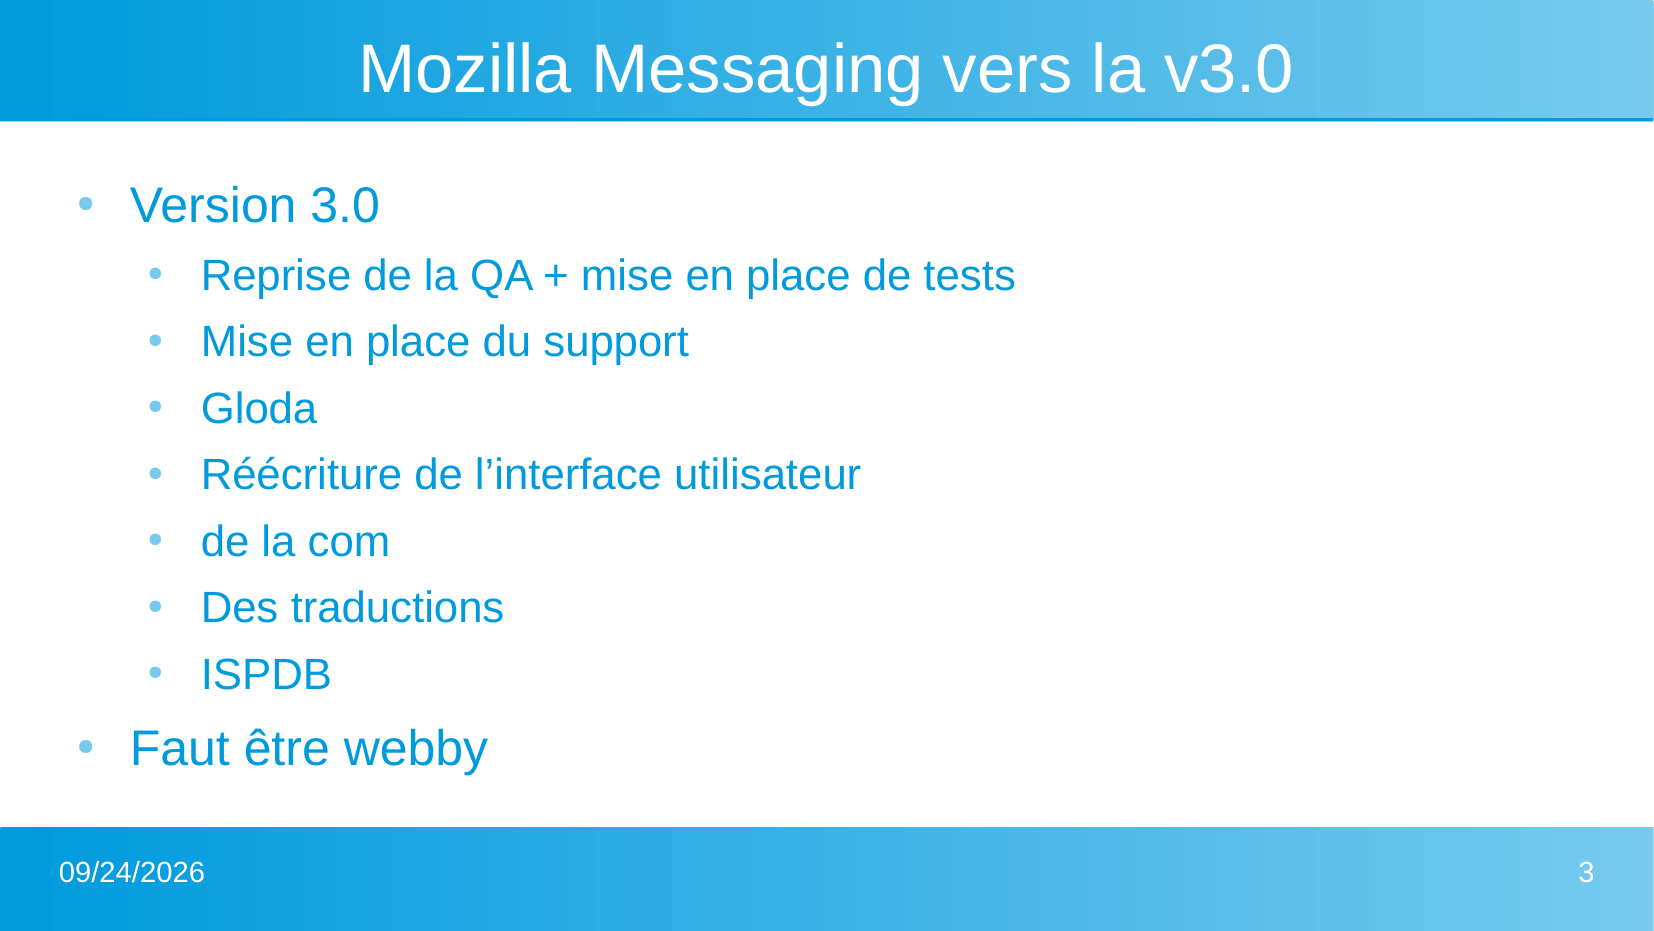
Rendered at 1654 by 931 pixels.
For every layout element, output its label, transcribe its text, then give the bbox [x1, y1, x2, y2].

list Version 3.0 Reprise de la QA + mise en place de tests Mise en place du support Gloda Réécriture de l’interface utilisateur de la com Des traductions ISPDB Faut être webby [59, 177, 1595, 768]
title Mozilla Messaging vers la v3.0 [59, 29, 1595, 108]
